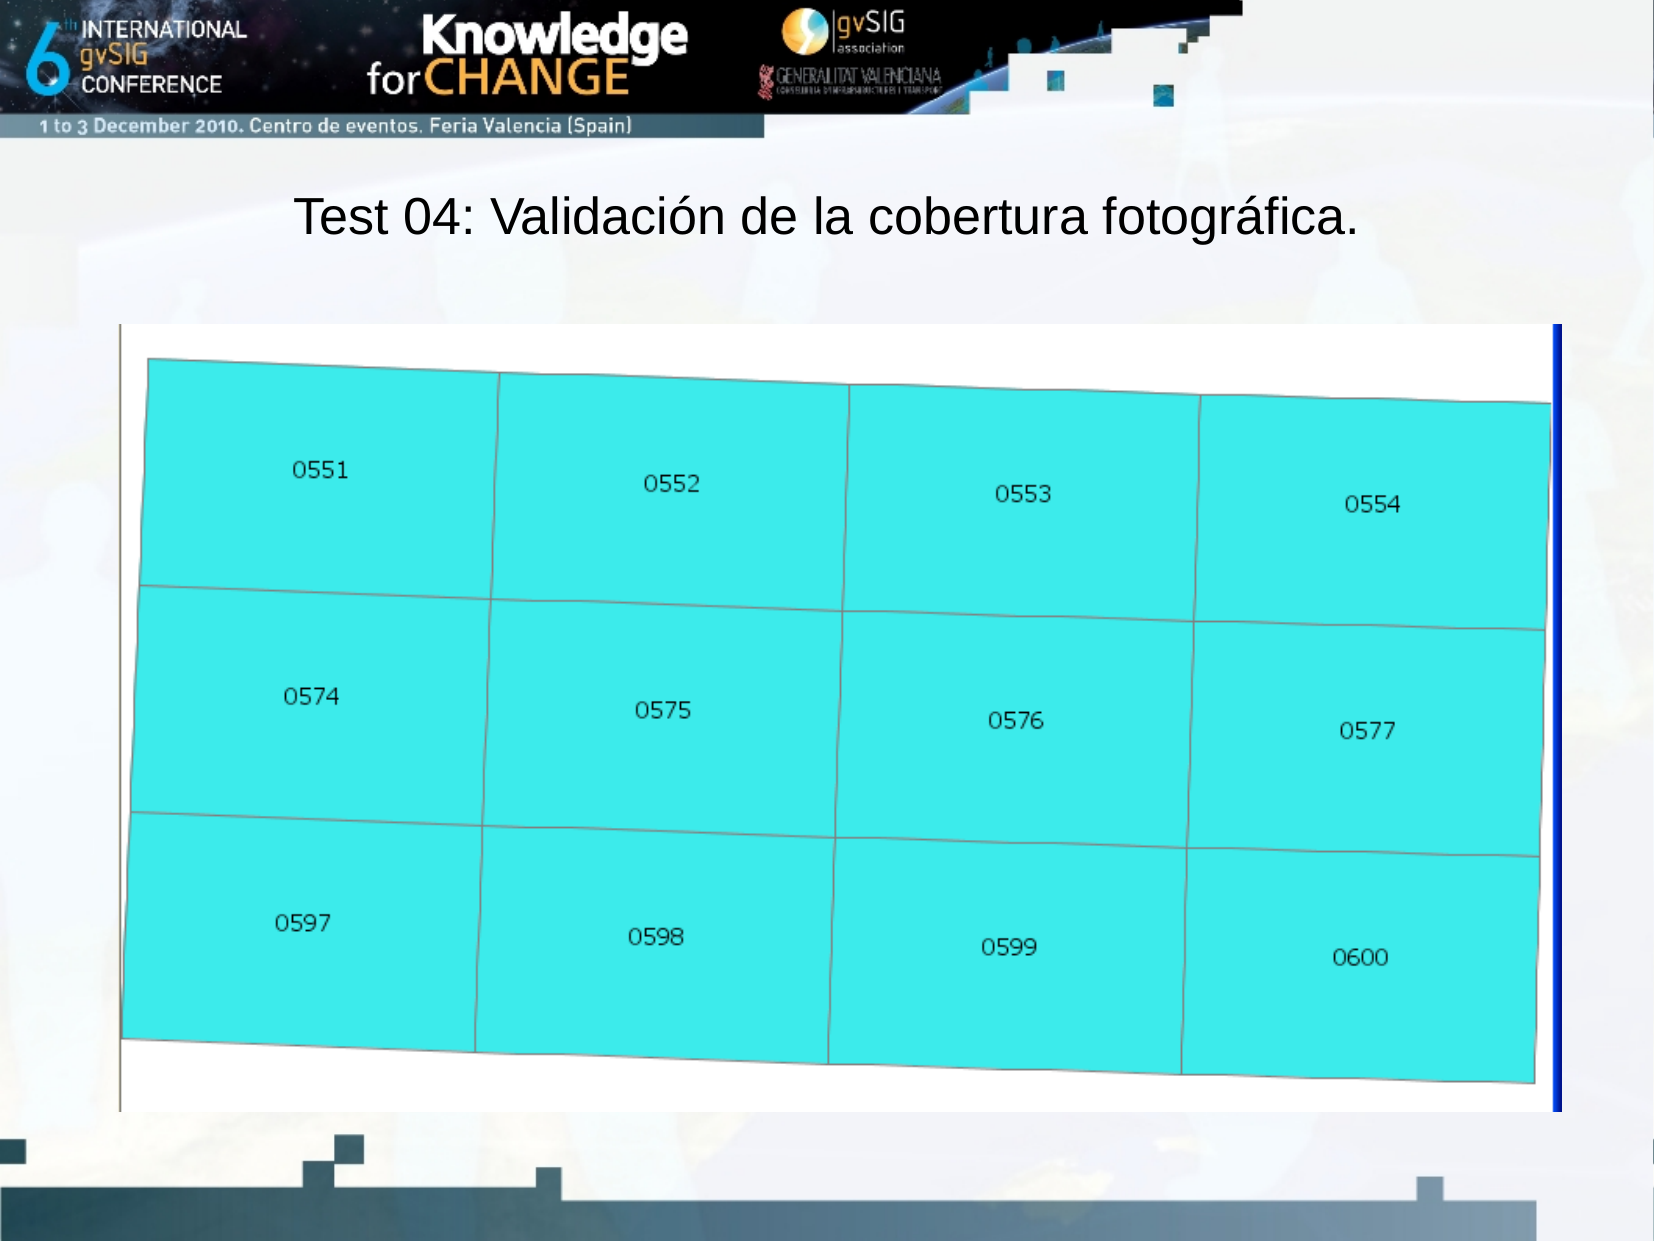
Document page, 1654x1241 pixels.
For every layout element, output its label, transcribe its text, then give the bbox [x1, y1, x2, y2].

picture [0, 0, 1654, 1241]
chart [82, 290, 1571, 1109]
title Test 04: Validación de la cobertura fotográfica. [82, 177, 1572, 257]
